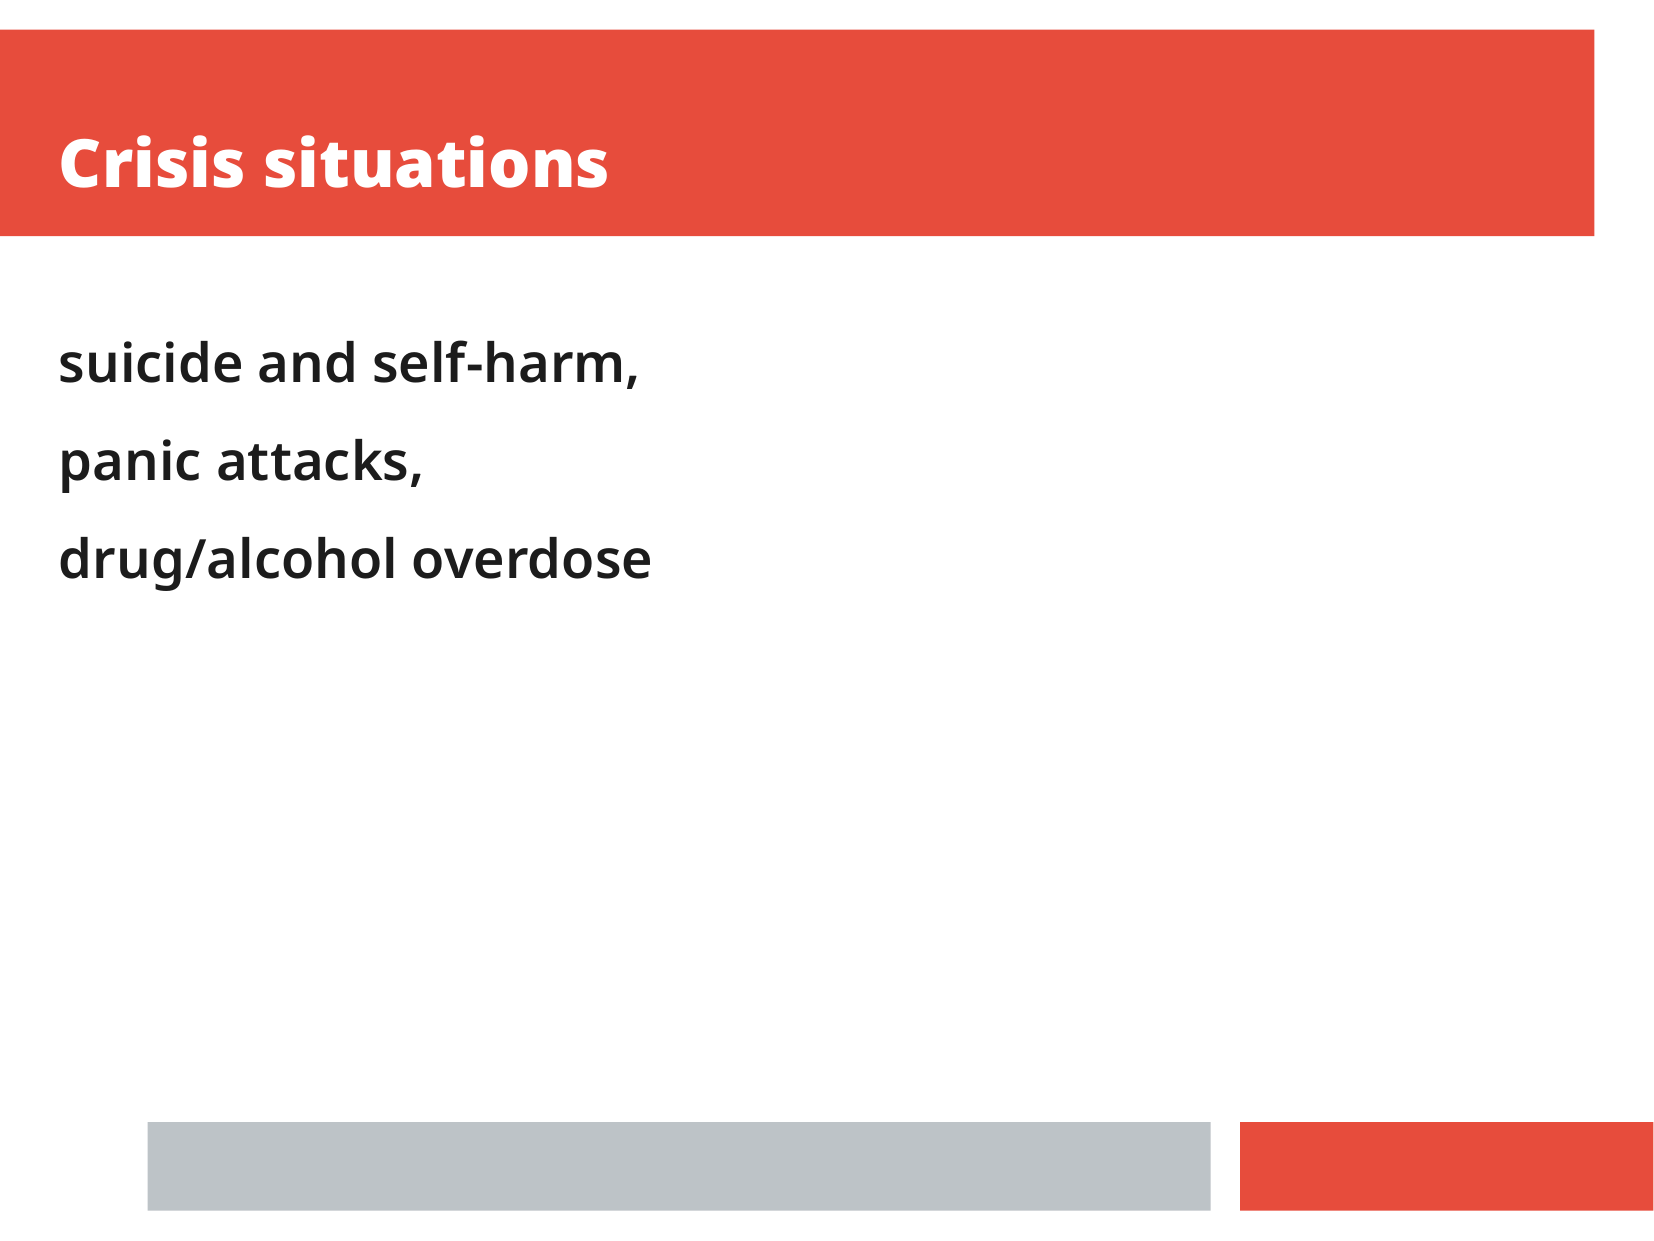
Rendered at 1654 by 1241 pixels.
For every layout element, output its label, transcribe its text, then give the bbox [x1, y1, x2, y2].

title Crisis situations [59, 59, 1595, 207]
list suicide and self-harm, panic attacks, drug/alcohol overdose [59, 324, 1565, 1093]
